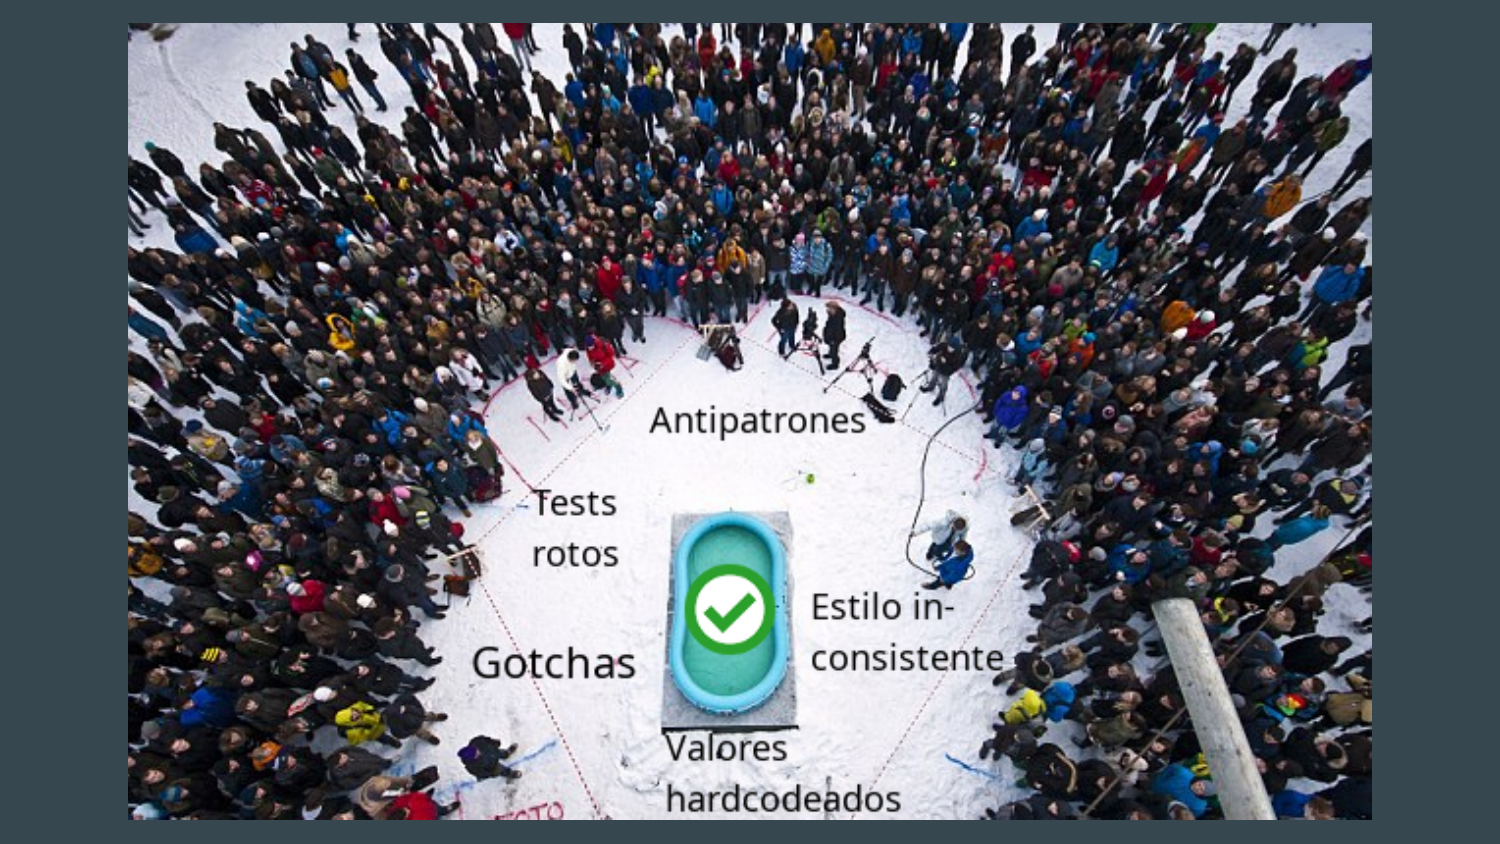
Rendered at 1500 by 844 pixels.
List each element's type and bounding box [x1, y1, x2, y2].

picture [128, 23, 1372, 820]
